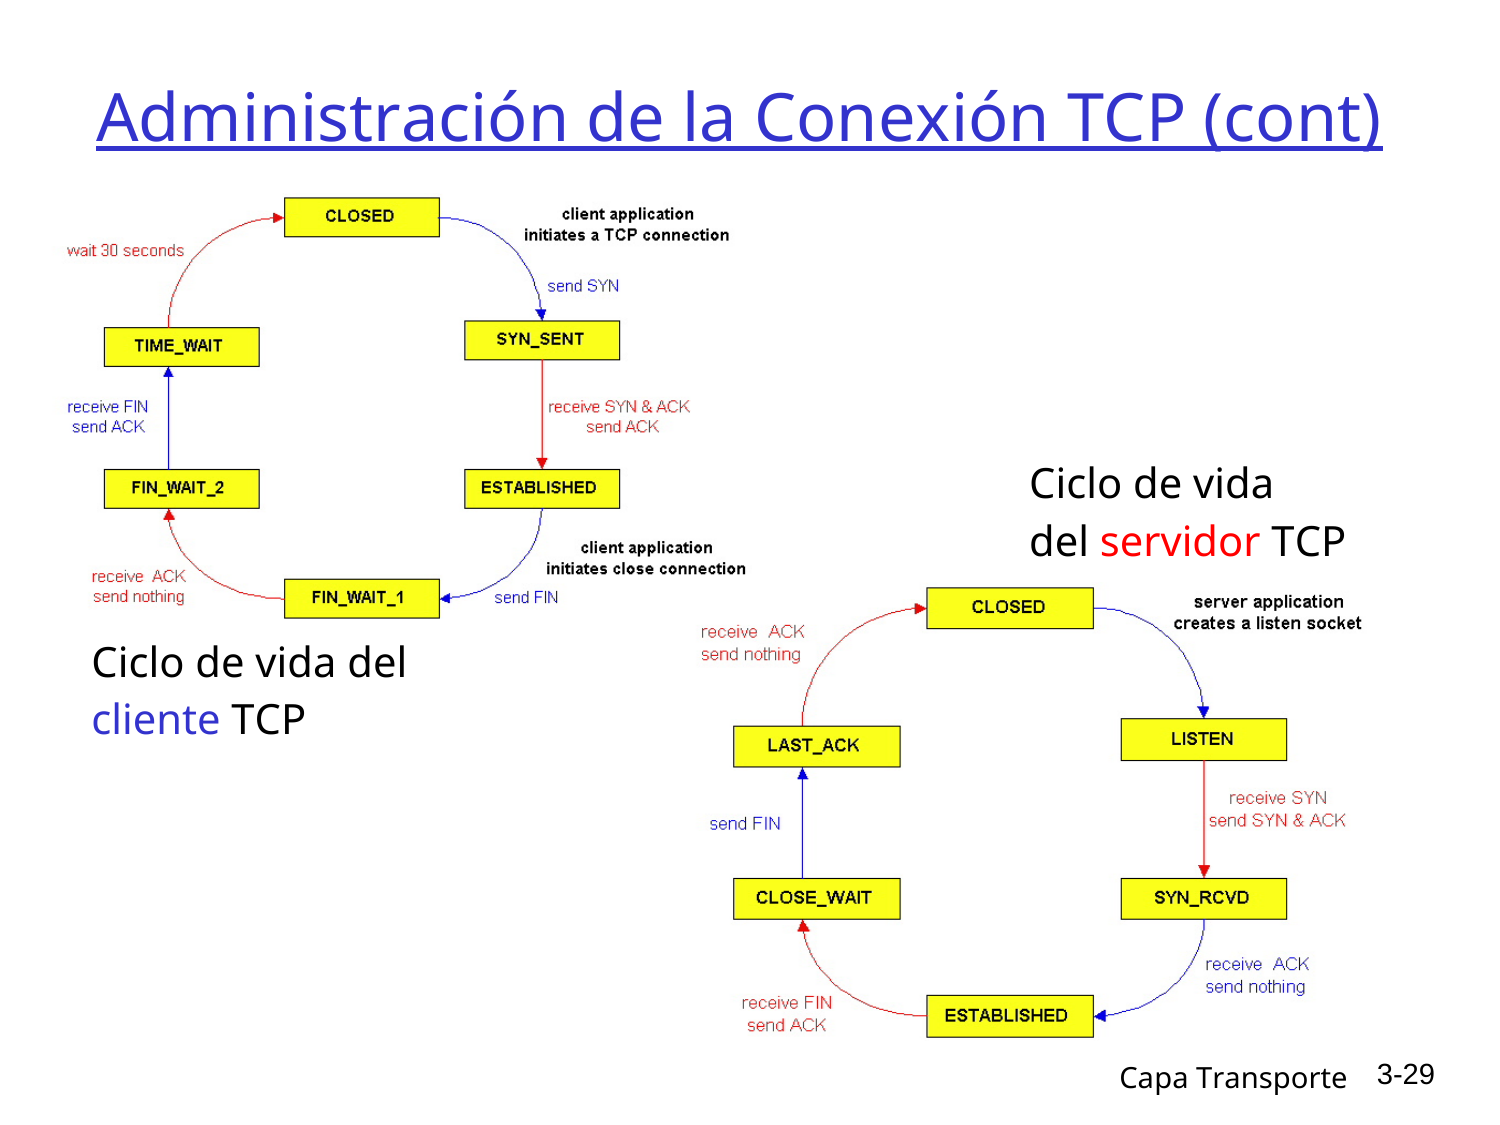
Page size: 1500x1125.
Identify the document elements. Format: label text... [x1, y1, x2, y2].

text_box Ciclo de vida del servidor TCP [1014, 446, 1362, 577]
text_box Ciclo de vida del cliente TCP [76, 624, 423, 755]
title Administración de la Conexión TCP (cont) [81, 21, 1438, 210]
picture [0, 193, 1401, 1041]
